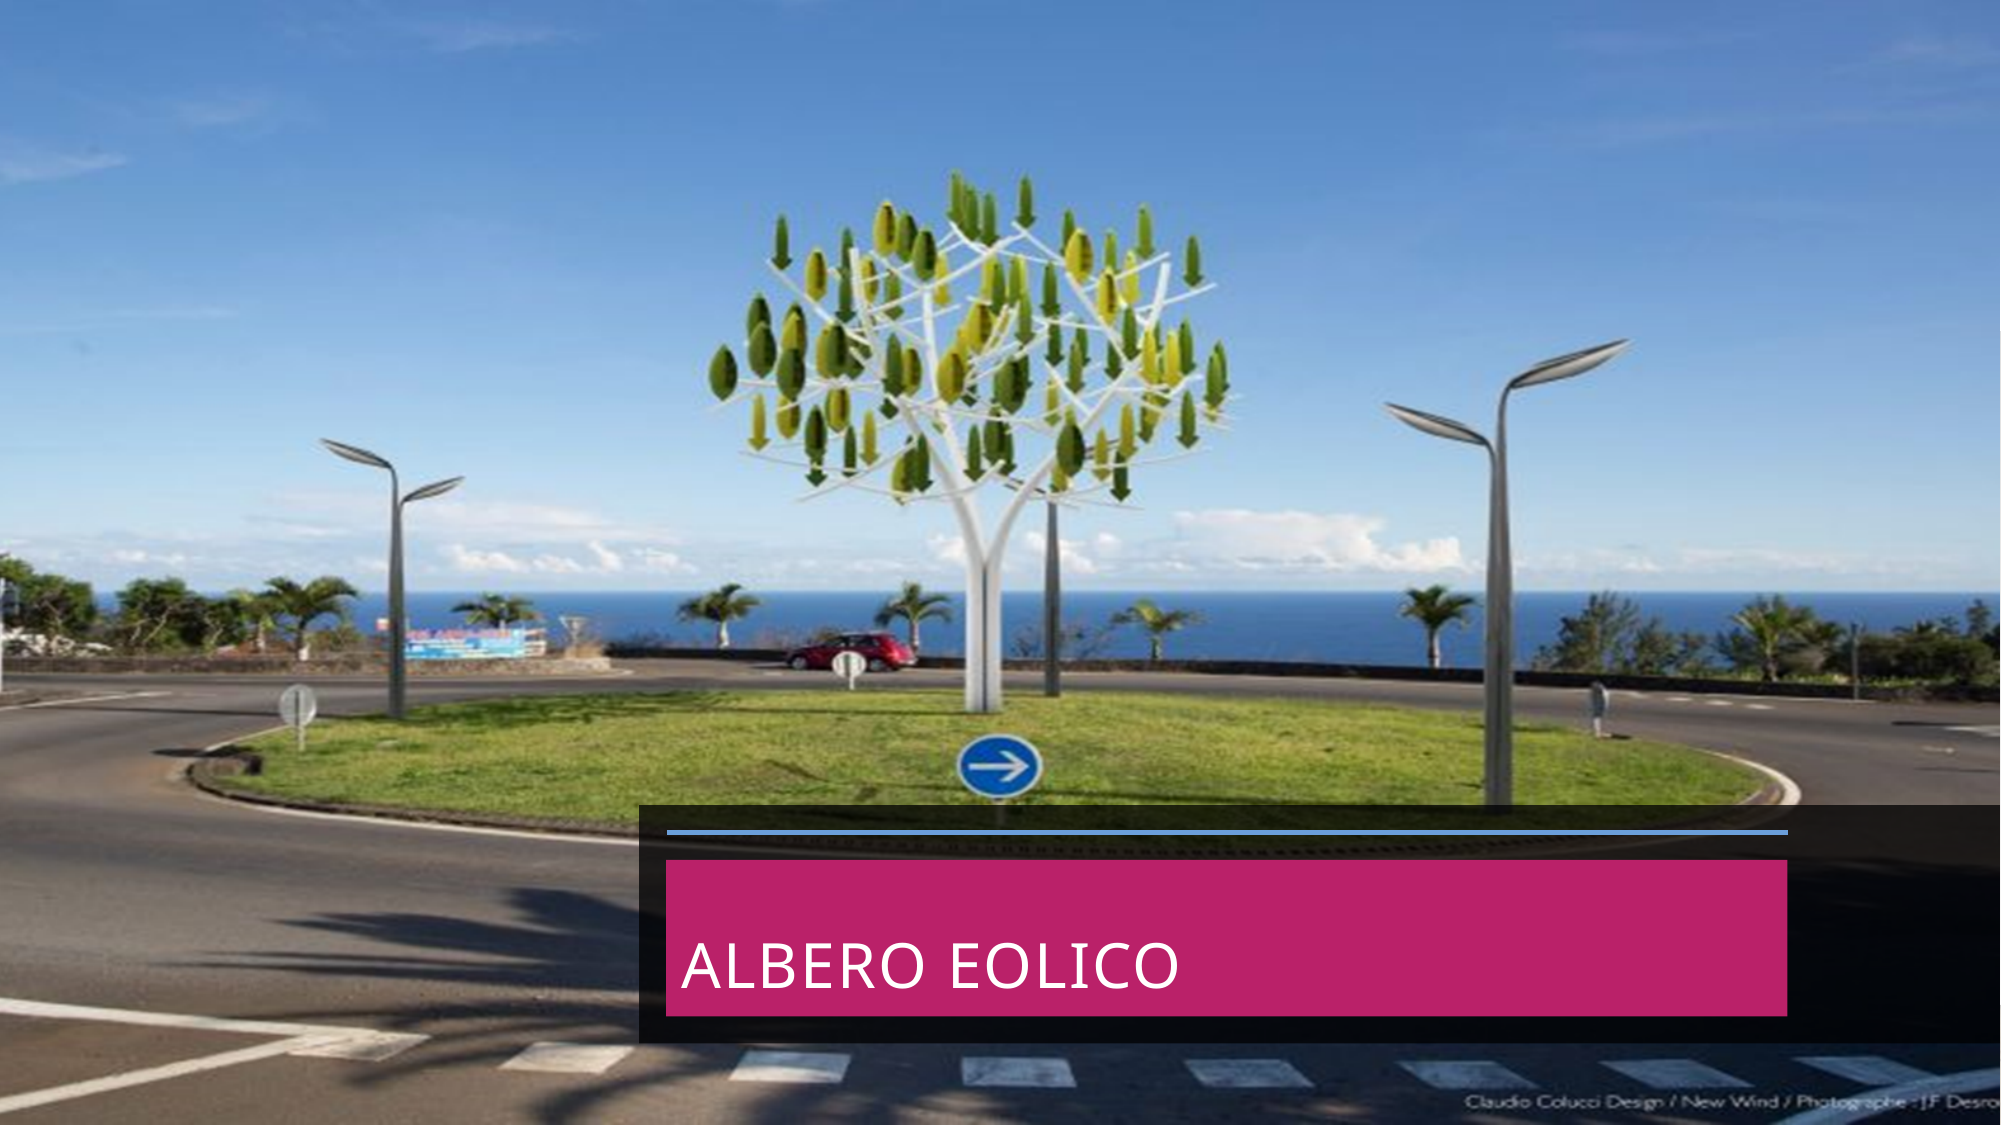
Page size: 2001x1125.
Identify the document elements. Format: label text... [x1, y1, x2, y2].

title Albero eolico [666, 859, 1788, 1017]
text_box [639, 805, 2000, 1043]
picture [0, 0, 2000, 1125]
